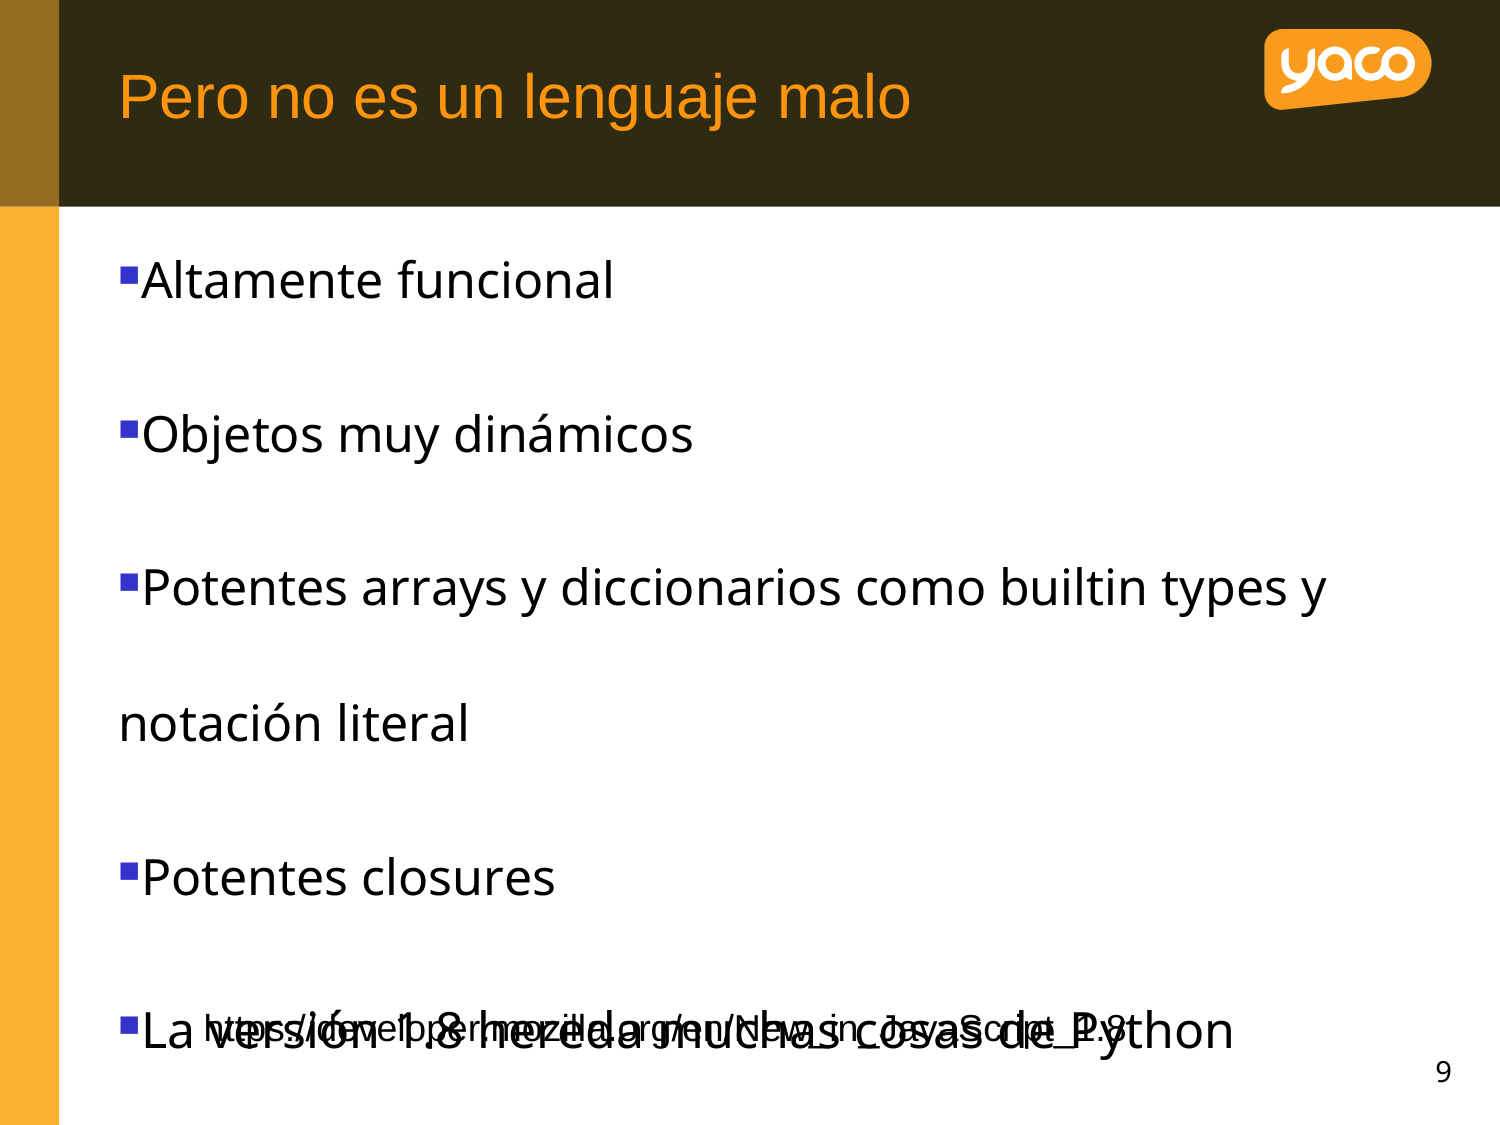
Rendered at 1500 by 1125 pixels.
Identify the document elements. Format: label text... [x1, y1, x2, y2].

subtitle Altamente funcional Objetos muy dinámicos Potentes arrays y diccionarios como builtin types y notación literal Potentes closures La versión 1.8 hereda muchas cosas de Python [118, 266, 1447, 974]
title Pero no es un lenguaje malo [118, 5, 1169, 193]
text_box https://developer.mozilla.org/en/New_in_JavaScript_1.8 [188, 1003, 1147, 1061]
picture [1263, 29, 1433, 110]
